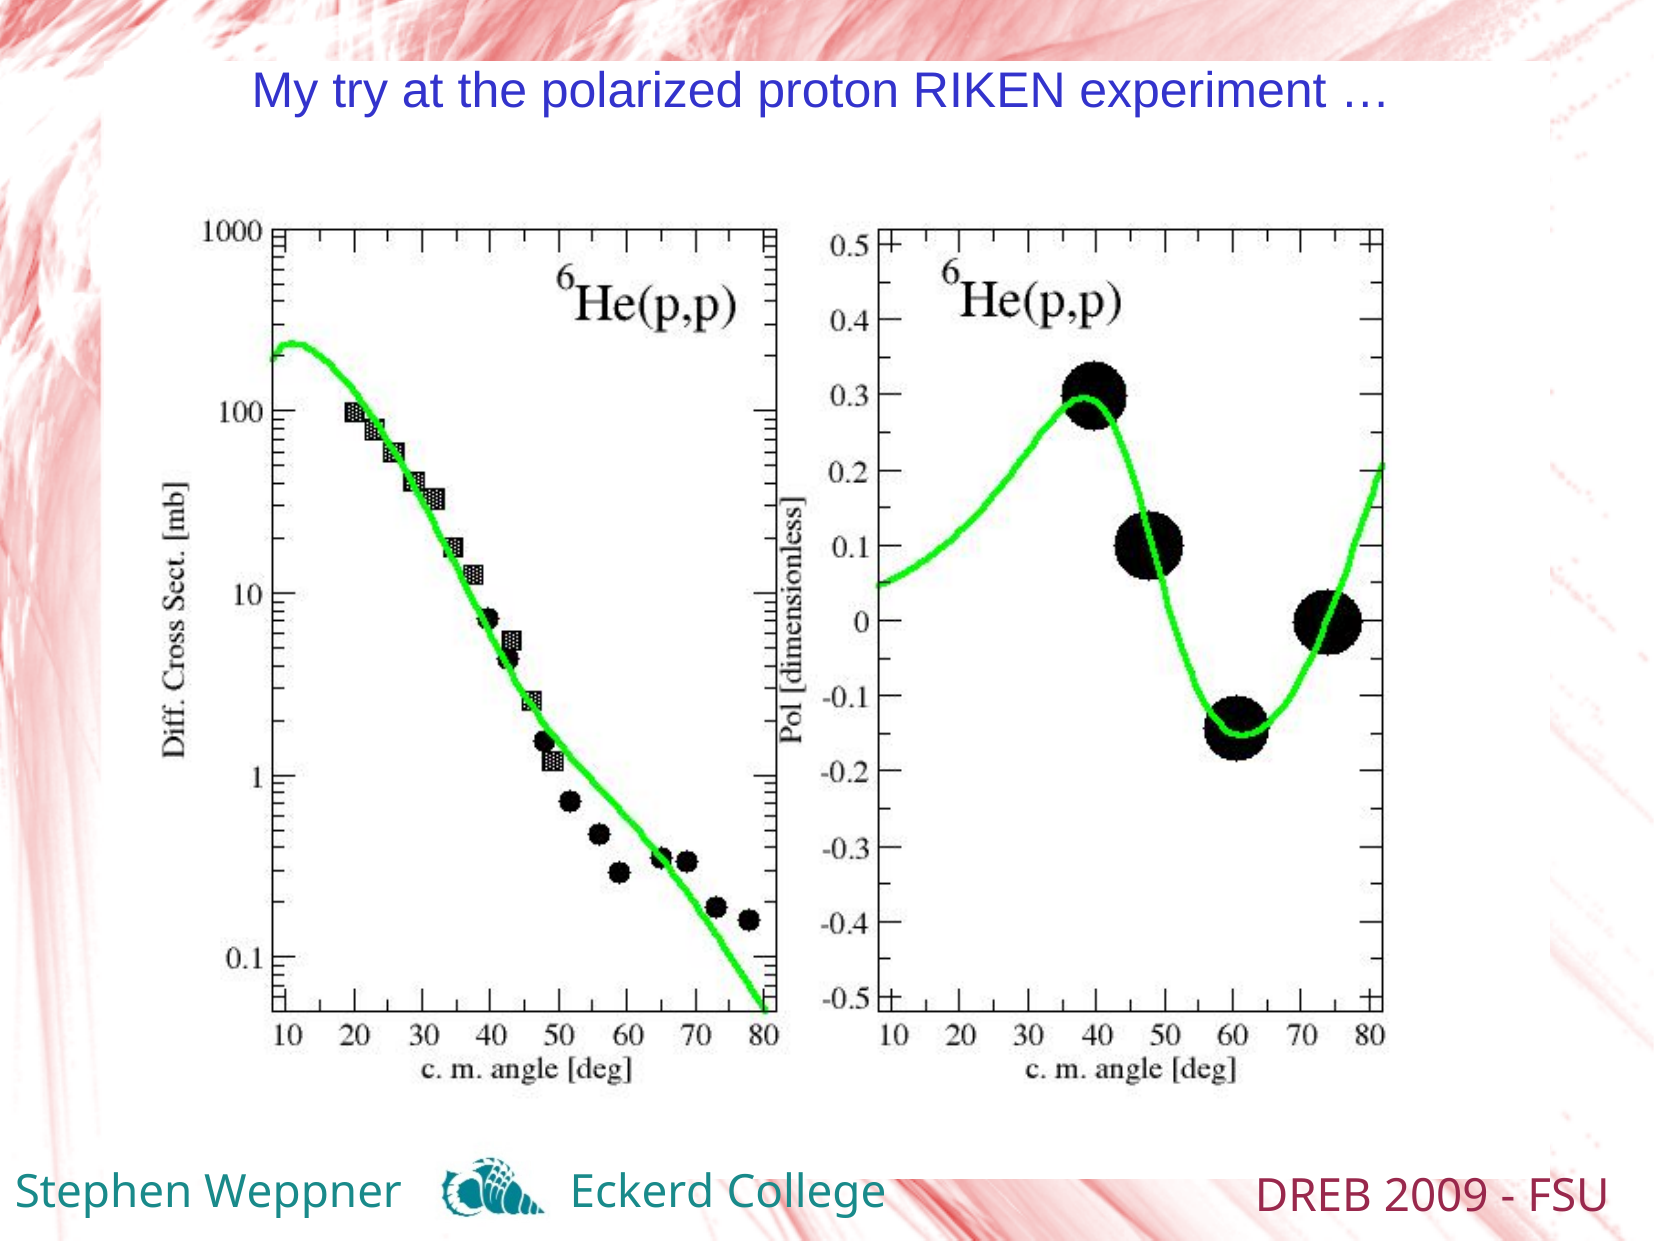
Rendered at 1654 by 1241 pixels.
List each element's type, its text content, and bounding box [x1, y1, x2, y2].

picture [0, 0, 1654, 1241]
text_box My try at the polarized proton RIKEN experiment … [236, 54, 1407, 127]
text_box DREB 2009 - FSU [1240, 1151, 1644, 1228]
text_box Stephen Weppner Eckerd College [0, 1147, 889, 1225]
